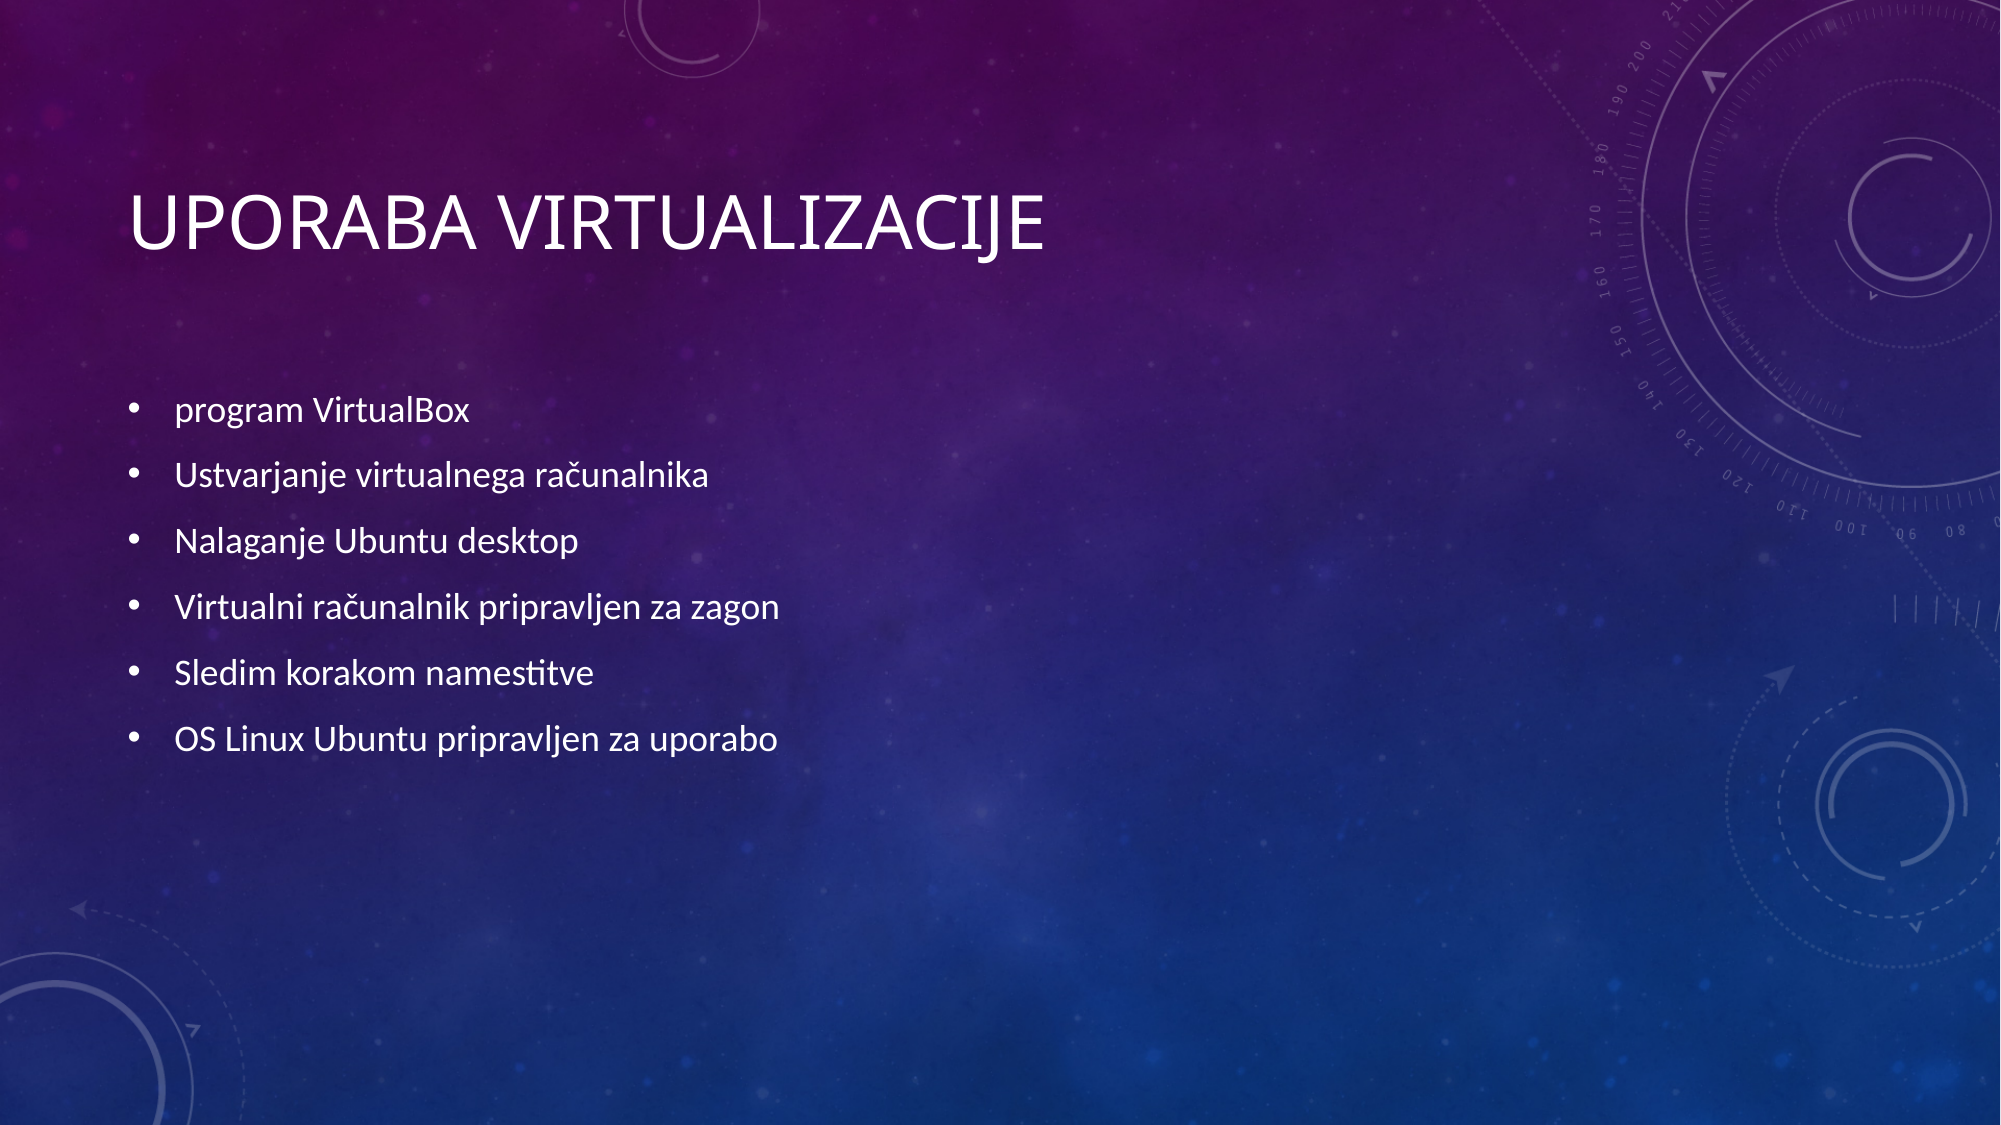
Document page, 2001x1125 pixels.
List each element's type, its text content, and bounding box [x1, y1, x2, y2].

picture [0, 0, 2001, 1125]
title Uporaba virtualizacije [112, 99, 1775, 193]
list program VirtualBox Ustvarjanje virtualnega računalnika Nalaganje Ubuntu desktop Virtualni računalnik pripravljen za zagon Sledim korakom namestitve OS Linux Ubuntu pripravljen za uporabo [112, 193, 1775, 950]
